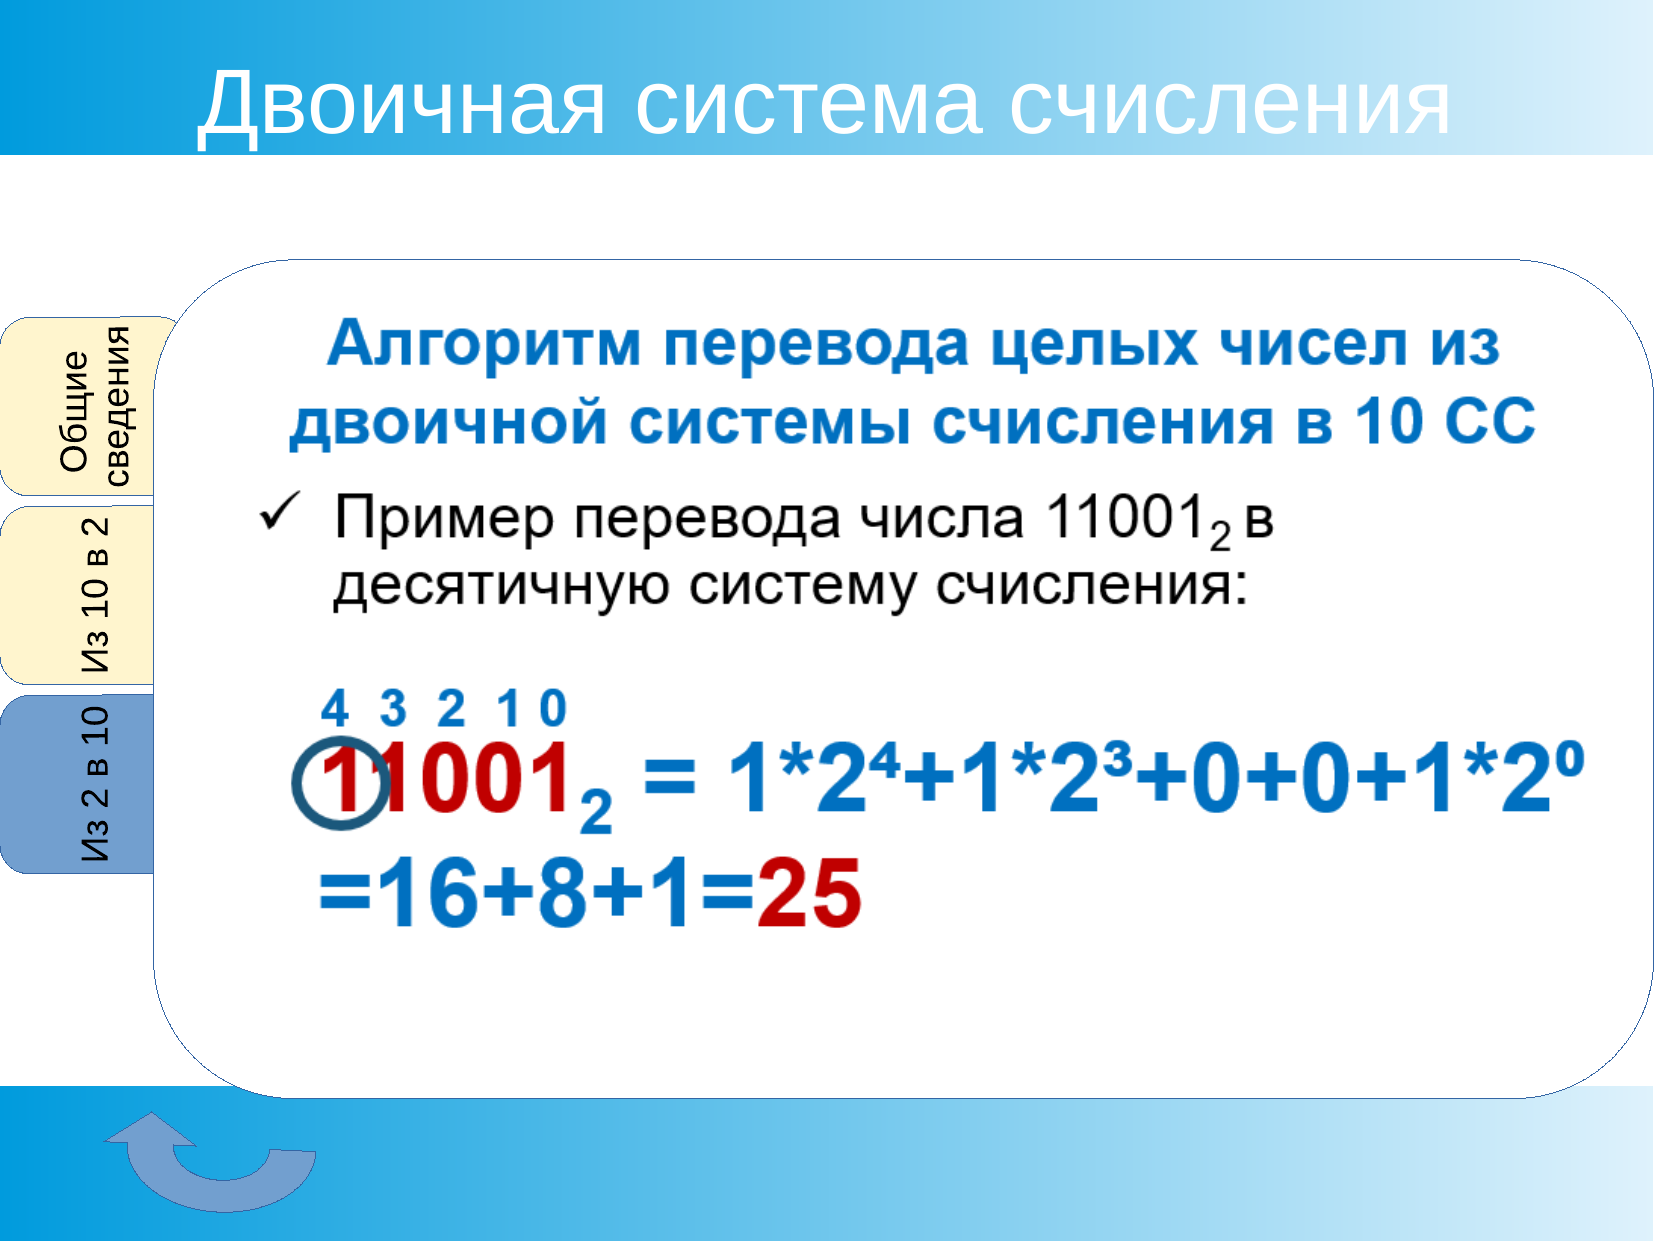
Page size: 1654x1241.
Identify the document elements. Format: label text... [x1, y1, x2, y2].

text_box Из 10 в 2 [0, 505, 153, 685]
text_box [103, 1111, 316, 1213]
text_box Общие сведения [0, 316, 176, 496]
picture [234, 300, 1607, 1040]
text_box [153, 259, 1654, 1099]
title Двоичная система счисления [82, 49, 1571, 155]
text_box Из 2 в 10 [0, 694, 153, 874]
